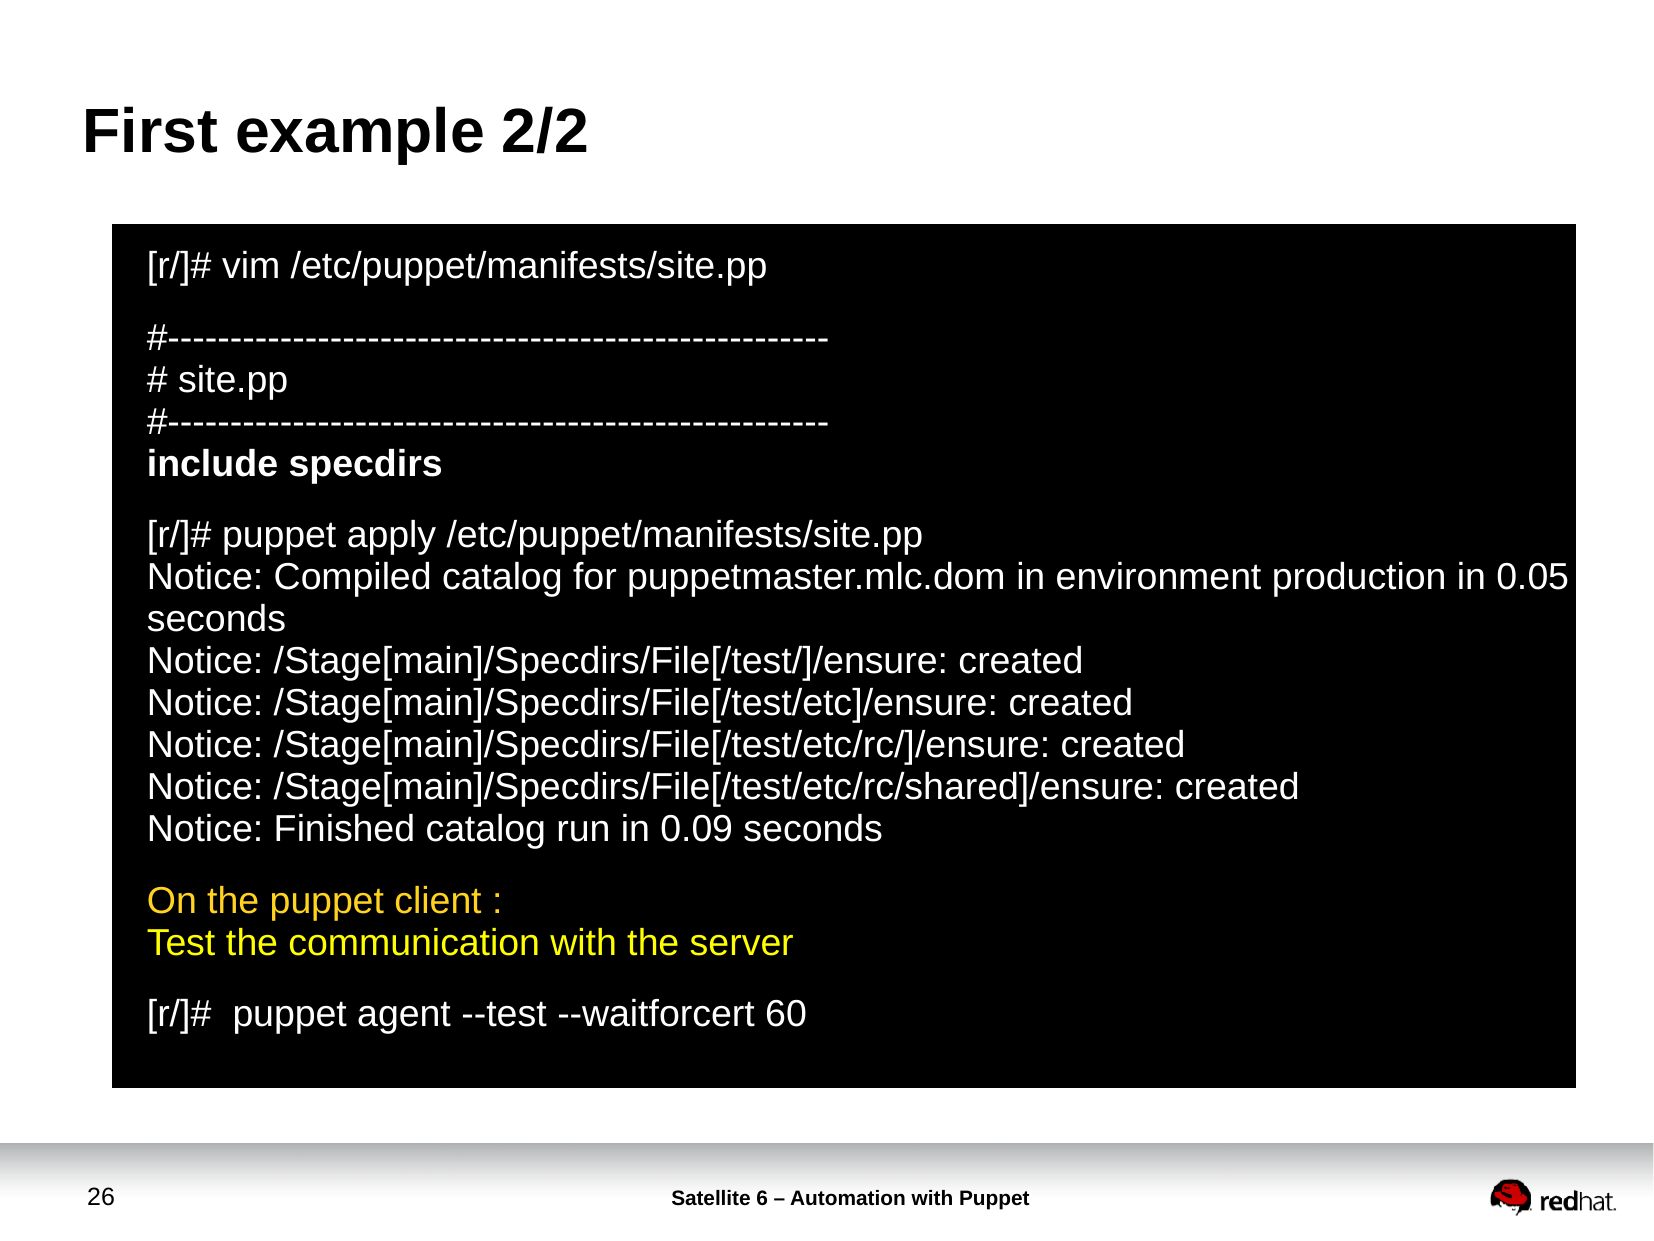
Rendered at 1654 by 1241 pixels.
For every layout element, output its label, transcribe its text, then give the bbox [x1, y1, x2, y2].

picture [0, 1143, 1654, 1241]
list [r/]# vim /etc/puppet/manifests/site.pp #----------------------------------------------------- # site.pp #----------------------------------------------------- include specdirs [r/]# puppet apply /etc/puppet/manifests/site.pp Notice: Compiled catalog for puppetmaster.mlc.dom in environment production in 0.05 seconds Notice: /Stage[main]/Specdirs/File[/test/]/ensure: created Notice: /Stage[main]/Specdirs/File[/test/etc]/ensure: created Notice: /Stage[main]/Specdirs/File[/test/etc/rc/]/ensure: created Notice: /Stage[main]/Specdirs/File[/test/etc/rc/shared]/ensure: created Notice: Finished catalog run in 0.09 seconds On the puppet client : Test the communication with the server [r/]# puppet agent --test --waitforcert 60 [86, 244, 1576, 1158]
text_box [112, 224, 1576, 244]
title First example 2/2 [82, 37, 1571, 226]
